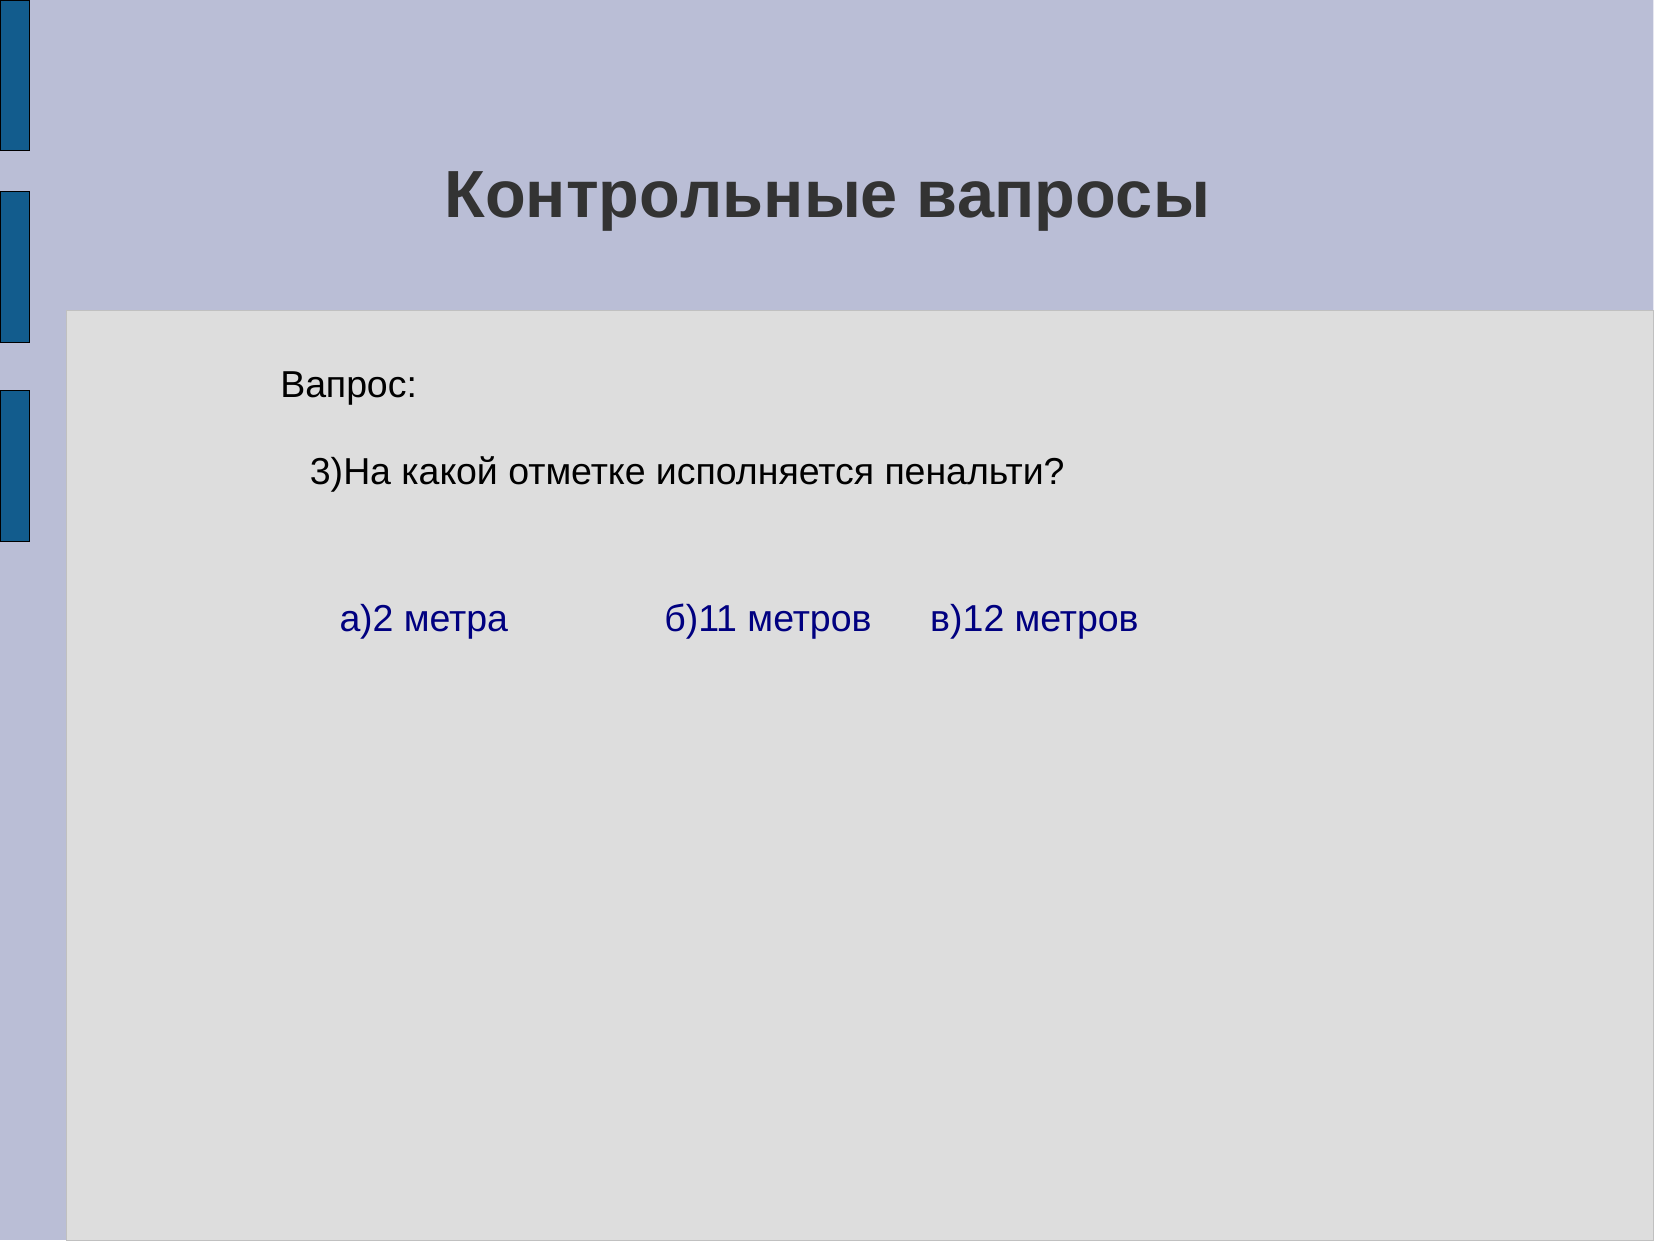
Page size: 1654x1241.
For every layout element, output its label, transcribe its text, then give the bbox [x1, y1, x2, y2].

text_box 3)На какой отметке исполняется пенальти? [295, 442, 1081, 500]
title Контрольные вапросы [121, 98, 1534, 291]
text_box б)11 метров [649, 590, 915, 648]
text_box Вапрос: [265, 356, 433, 414]
text_box а)2 метра [324, 590, 523, 648]
text_box в)12 метров [915, 590, 1154, 648]
